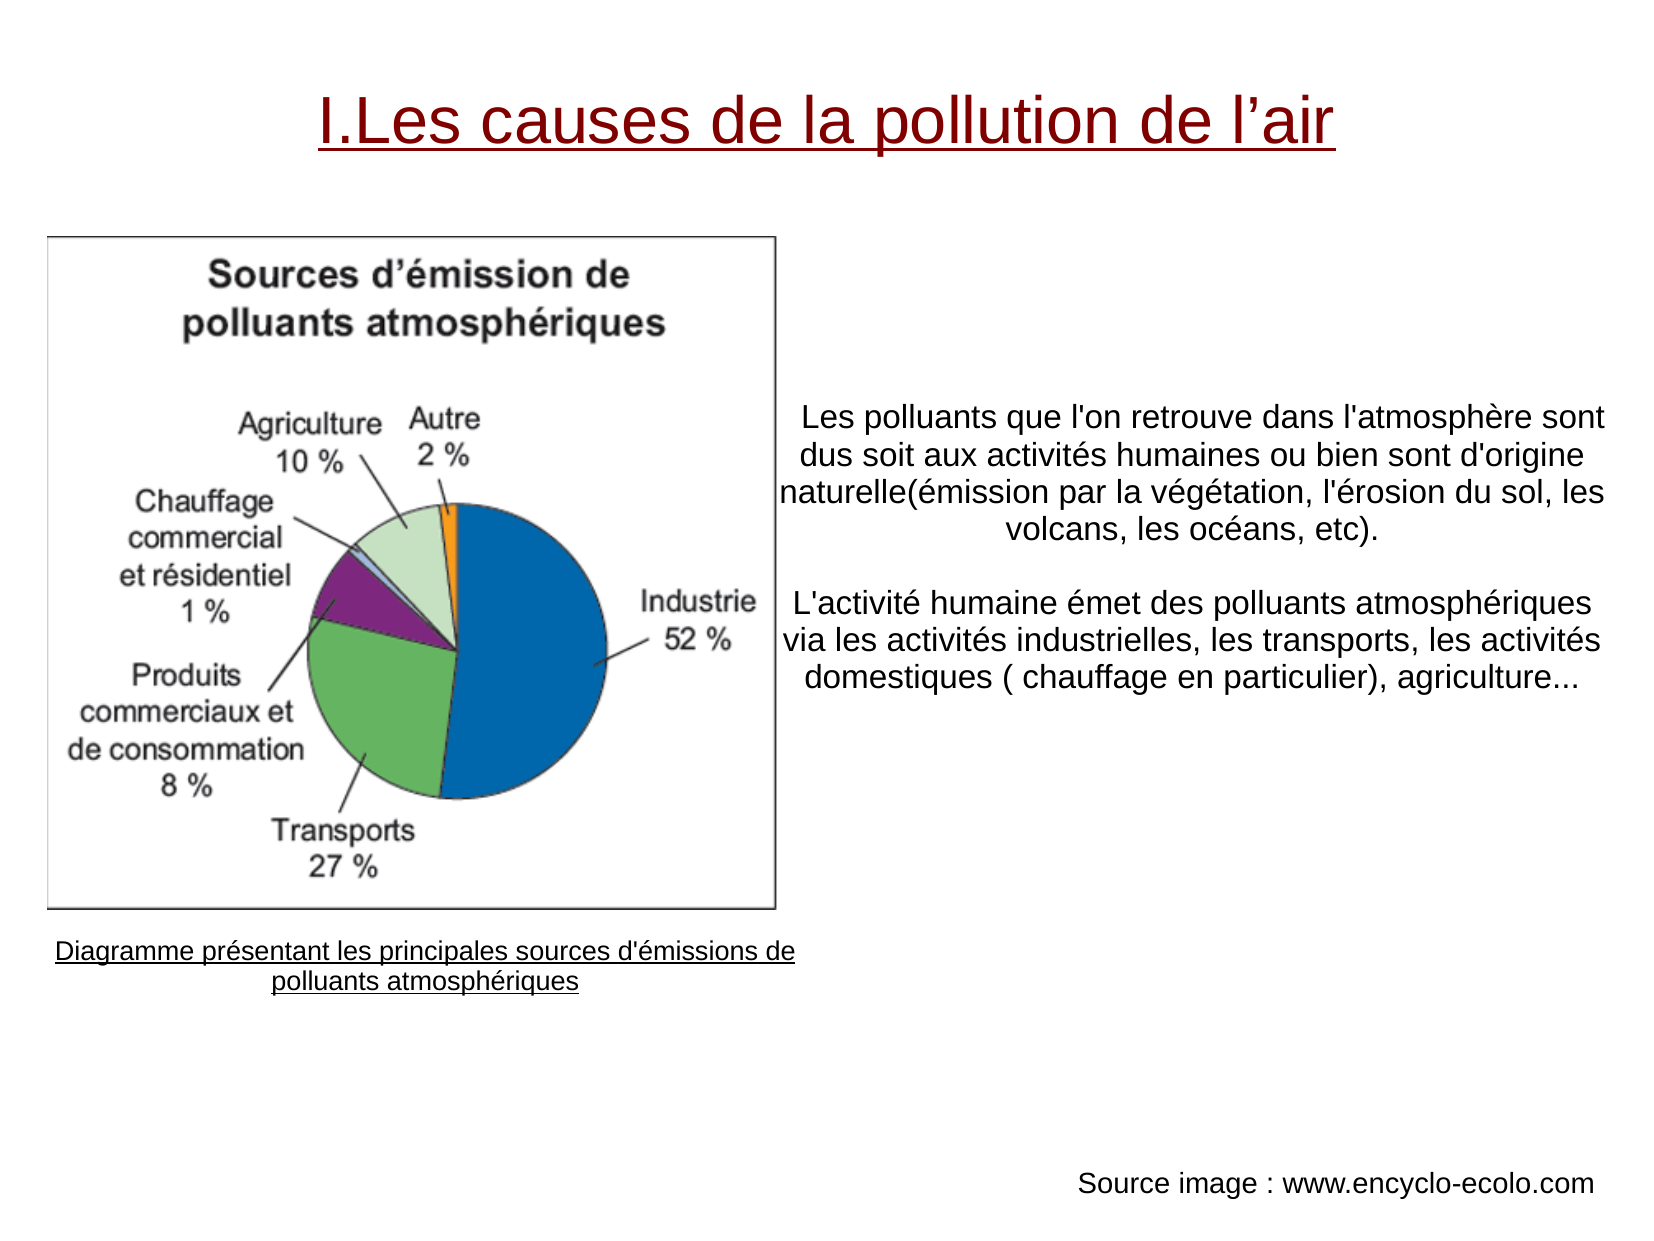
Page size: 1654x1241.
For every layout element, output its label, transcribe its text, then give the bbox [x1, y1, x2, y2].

text_box Source image : www.encyclo-ecolo.com [1062, 1159, 1633, 1217]
picture [47, 236, 780, 910]
text_box Les polluants que l'on retrouve dans l'atmosphère sont dus soit aux activités humaines ou bien sont d'origine naturelle(émission par la végétation, l'érosion du sol, les volcans, les océans, etc). L'activité humaine émet des polluants atmosphériques via les activités industrielles, les transports, les activités domestiques ( chauffage en particulier), agriculture... [755, 386, 1630, 780]
title I.Les causes de la pollution de l’air [82, 17, 1571, 225]
text_box Diagramme présentant les principales sources d'émissions de polluants atmosphériques [35, 928, 815, 1004]
